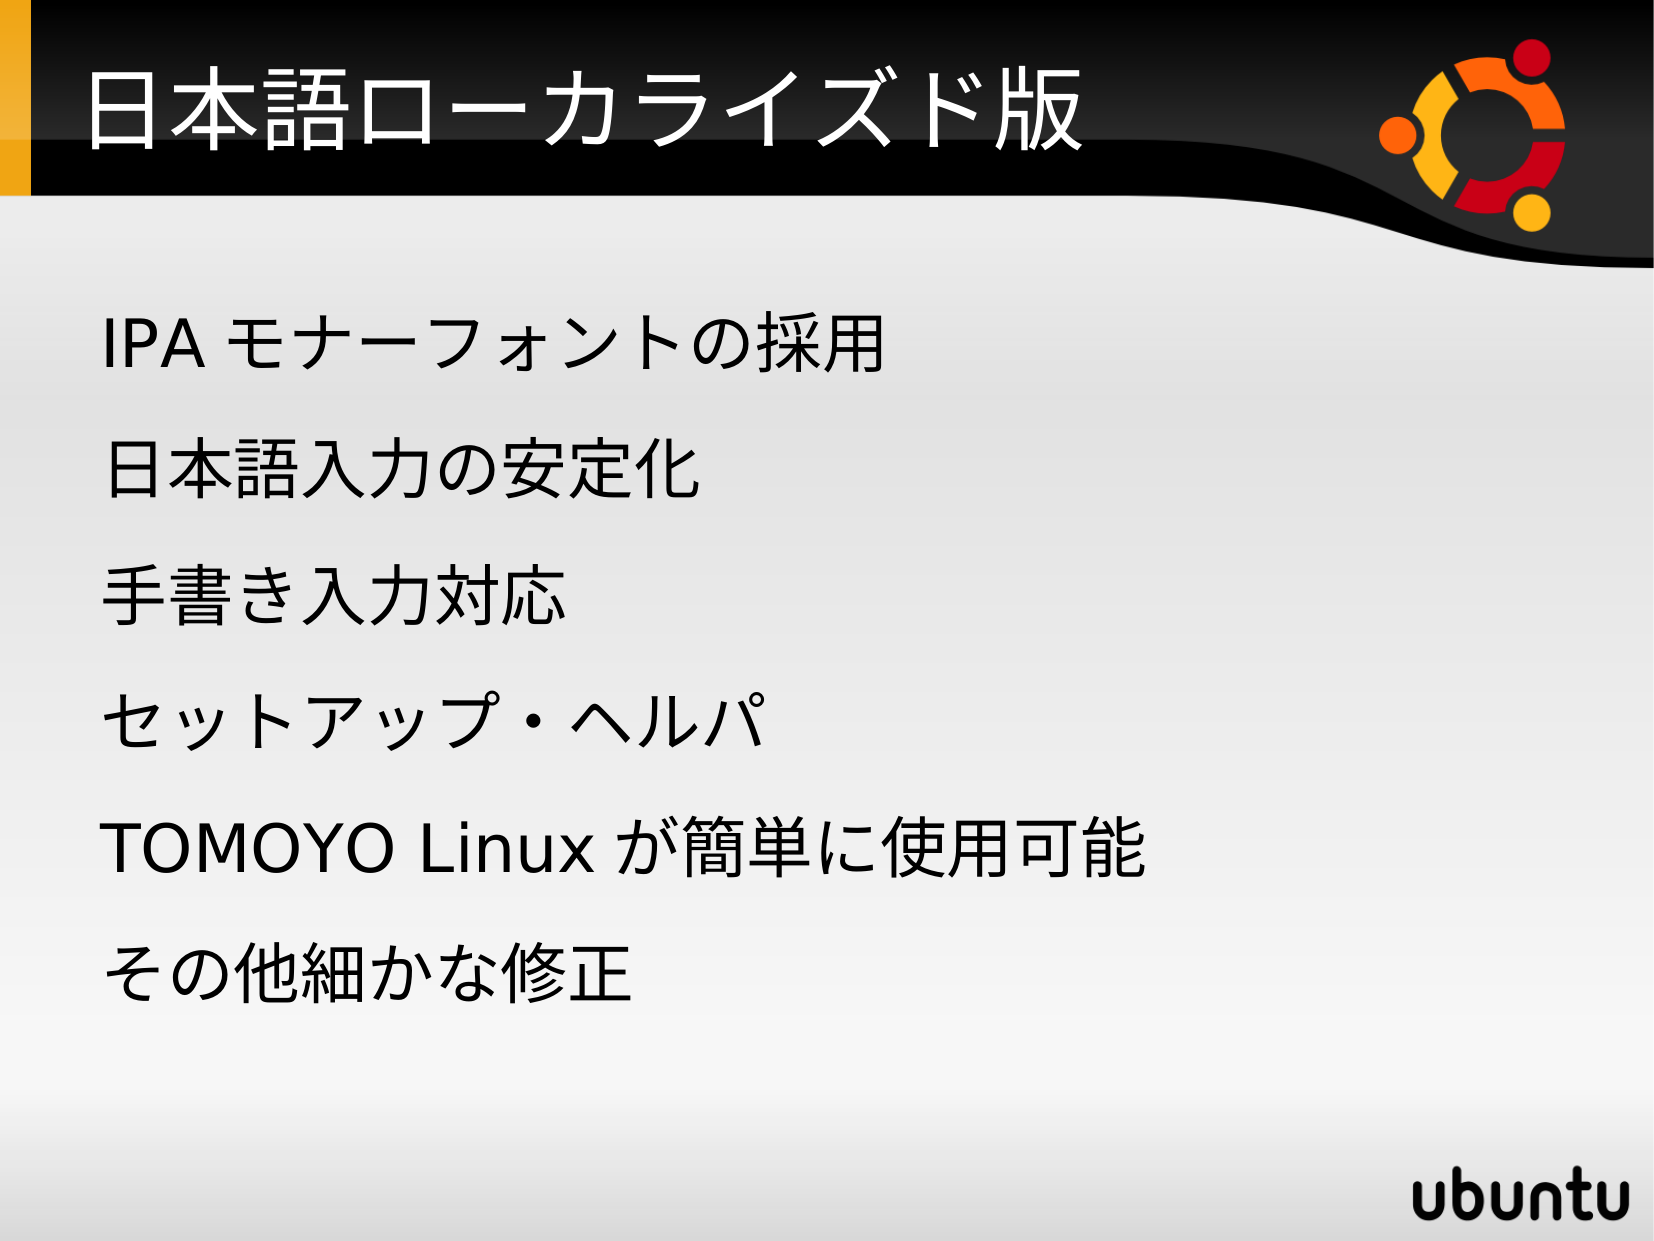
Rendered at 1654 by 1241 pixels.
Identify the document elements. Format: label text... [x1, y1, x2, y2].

title 日本語ローカライズド版 [76, 0, 1565, 208]
list IPAモナーフォントの採用 日本語入力の安定化 手書き入力対応 セットアップ・ヘルパ TOMOYO Linuxが簡単に使用可能 その他細かな修正 [82, 290, 1571, 1109]
picture [0, 0, 1654, 1241]
